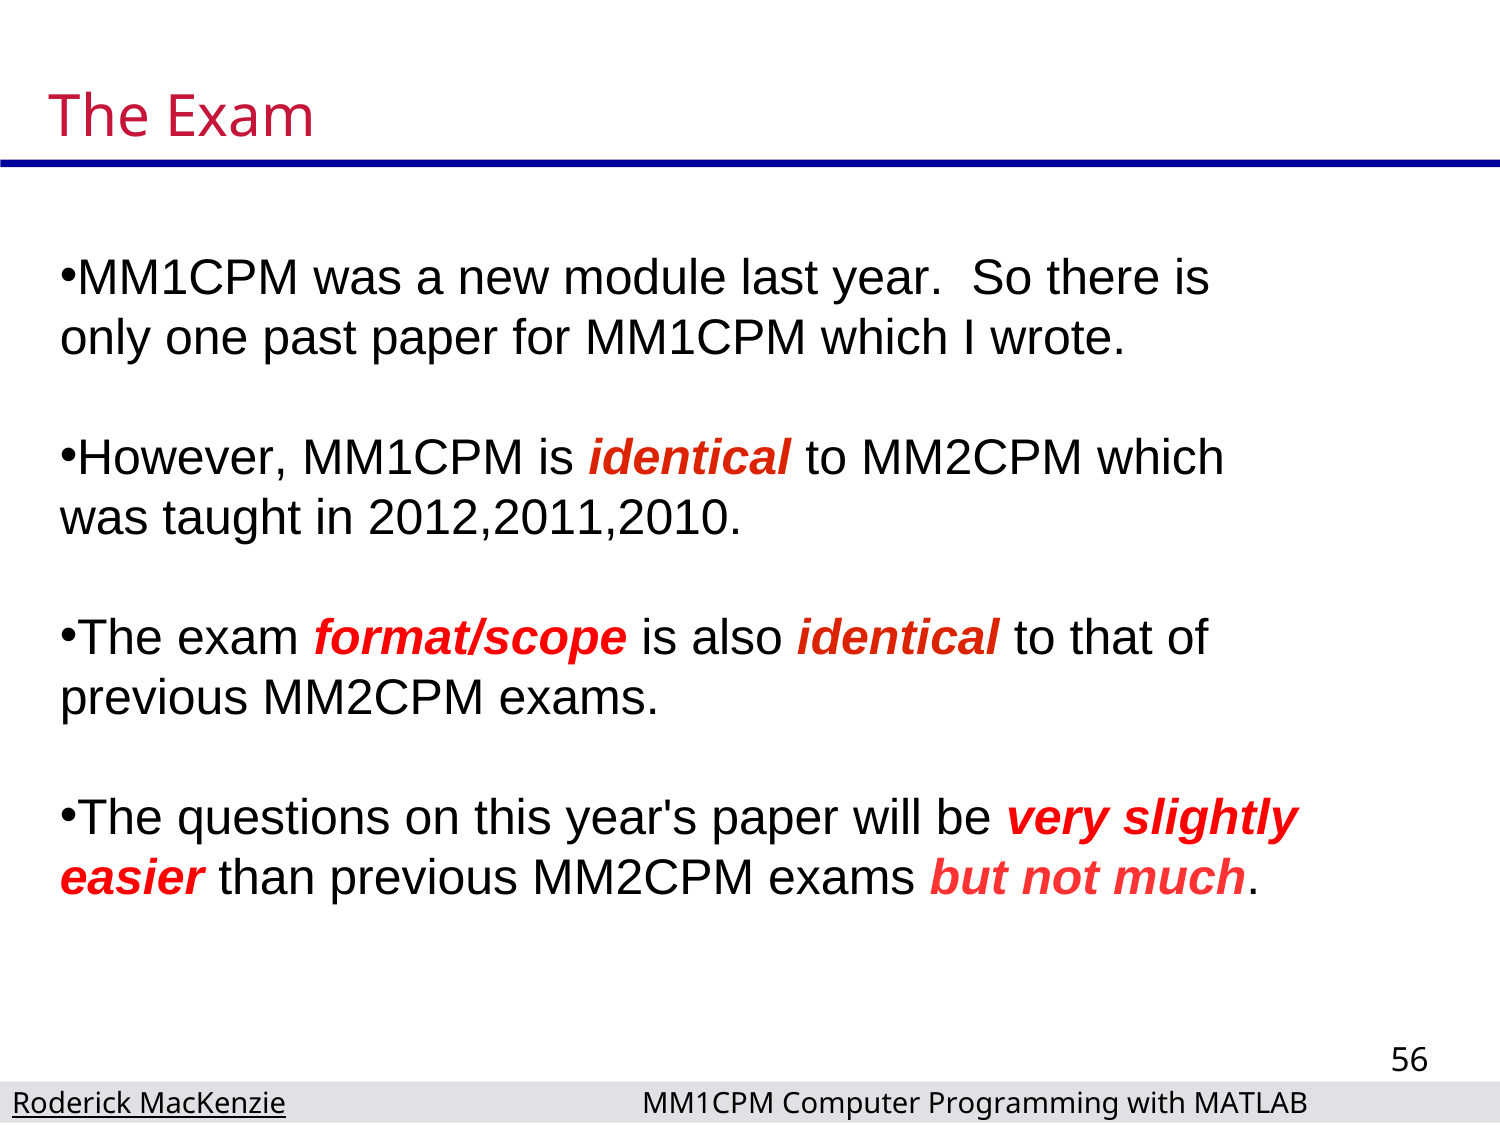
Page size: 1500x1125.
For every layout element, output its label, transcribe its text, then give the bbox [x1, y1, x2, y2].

text_box MM1CPM was a new module last year. So there is only one past paper for MM1CPM which I wrote. However, MM1CPM is identical to MM2CPM which was taught in 2012,2011,2010. The exam format/scope is also identical to that of previous MM2CPM exams. The questions on this year's paper will be very slightly easier than previous MM2CPM exams but not much. [45, 236, 1325, 912]
title The Exam [34, 61, 1144, 166]
text_box <number> [1375, 1030, 1500, 1101]
